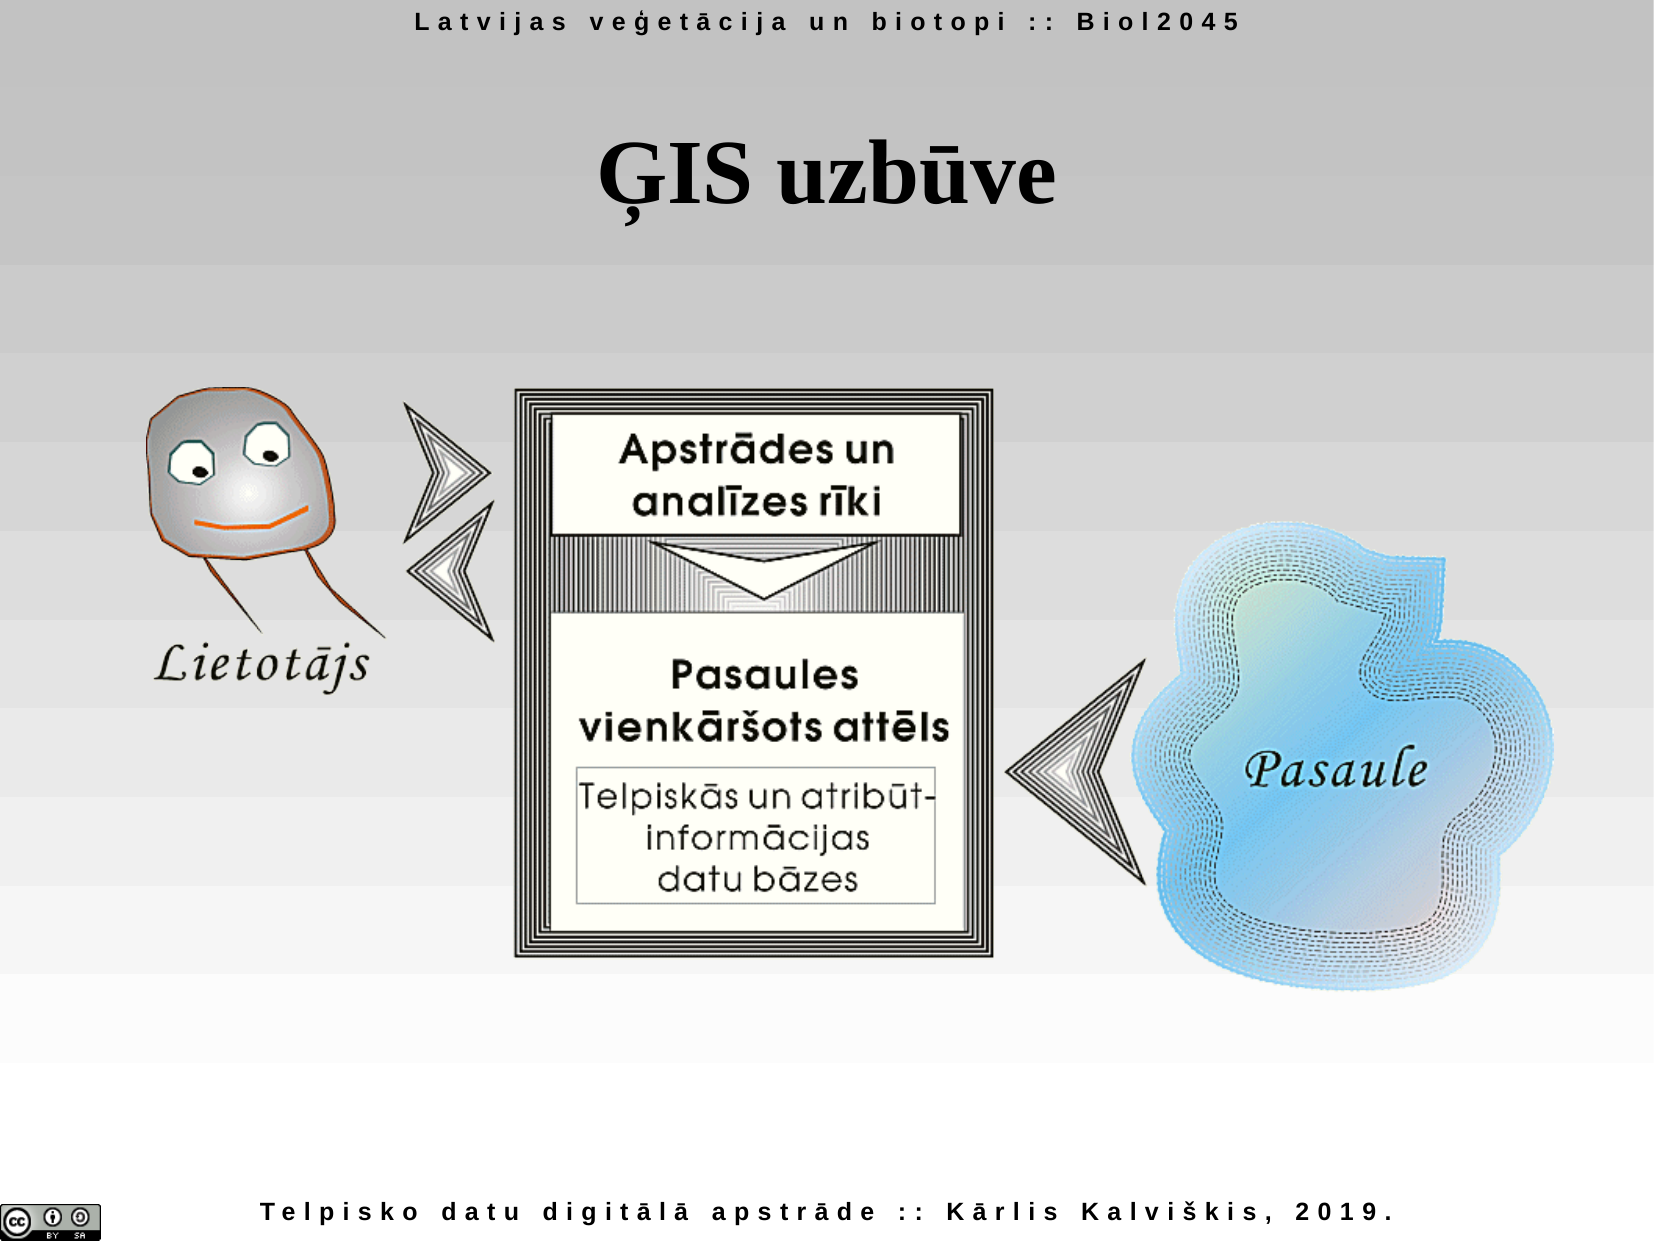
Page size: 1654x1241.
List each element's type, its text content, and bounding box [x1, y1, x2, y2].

title ĢIS uzbūve [29, 49, 1625, 296]
picture [0, 0, 1654, 1241]
